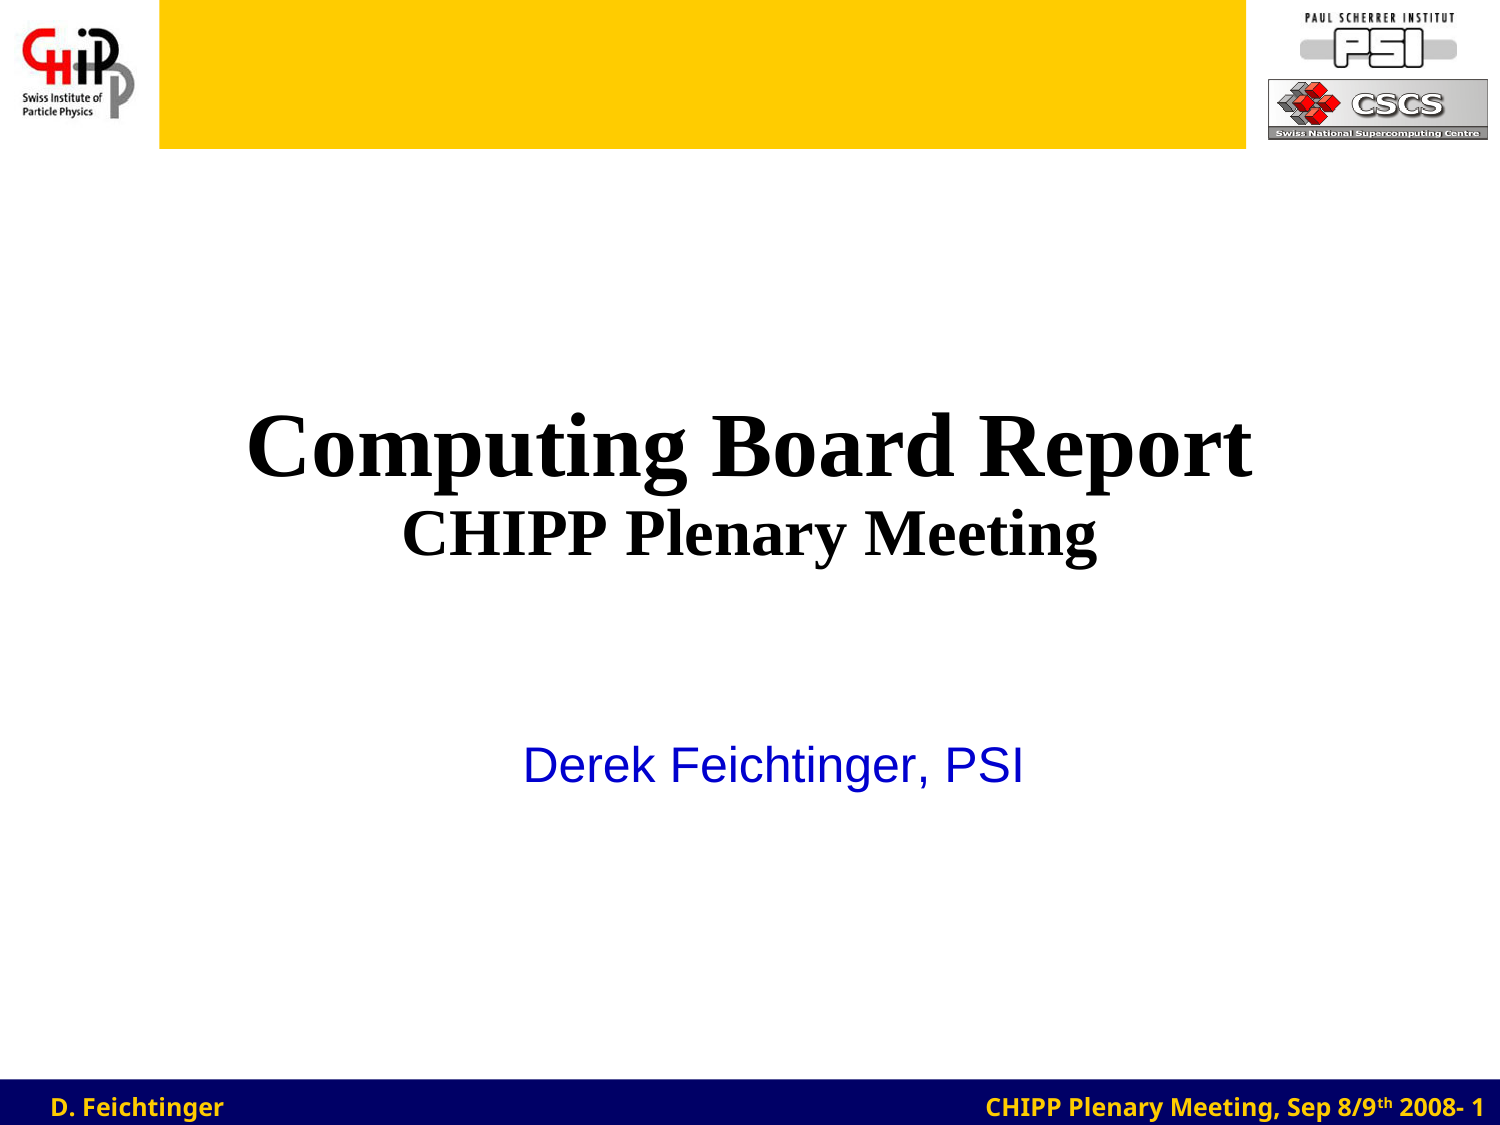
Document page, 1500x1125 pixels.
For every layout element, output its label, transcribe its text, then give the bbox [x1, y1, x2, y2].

picture [1300, 12, 1457, 69]
title Computing Board Report CHIPP Plenary Meeting [112, 361, 1388, 603]
subtitle Derek Feichtinger, PSI [225, 729, 1276, 1017]
picture [14, 20, 142, 128]
picture [1268, 79, 1488, 140]
